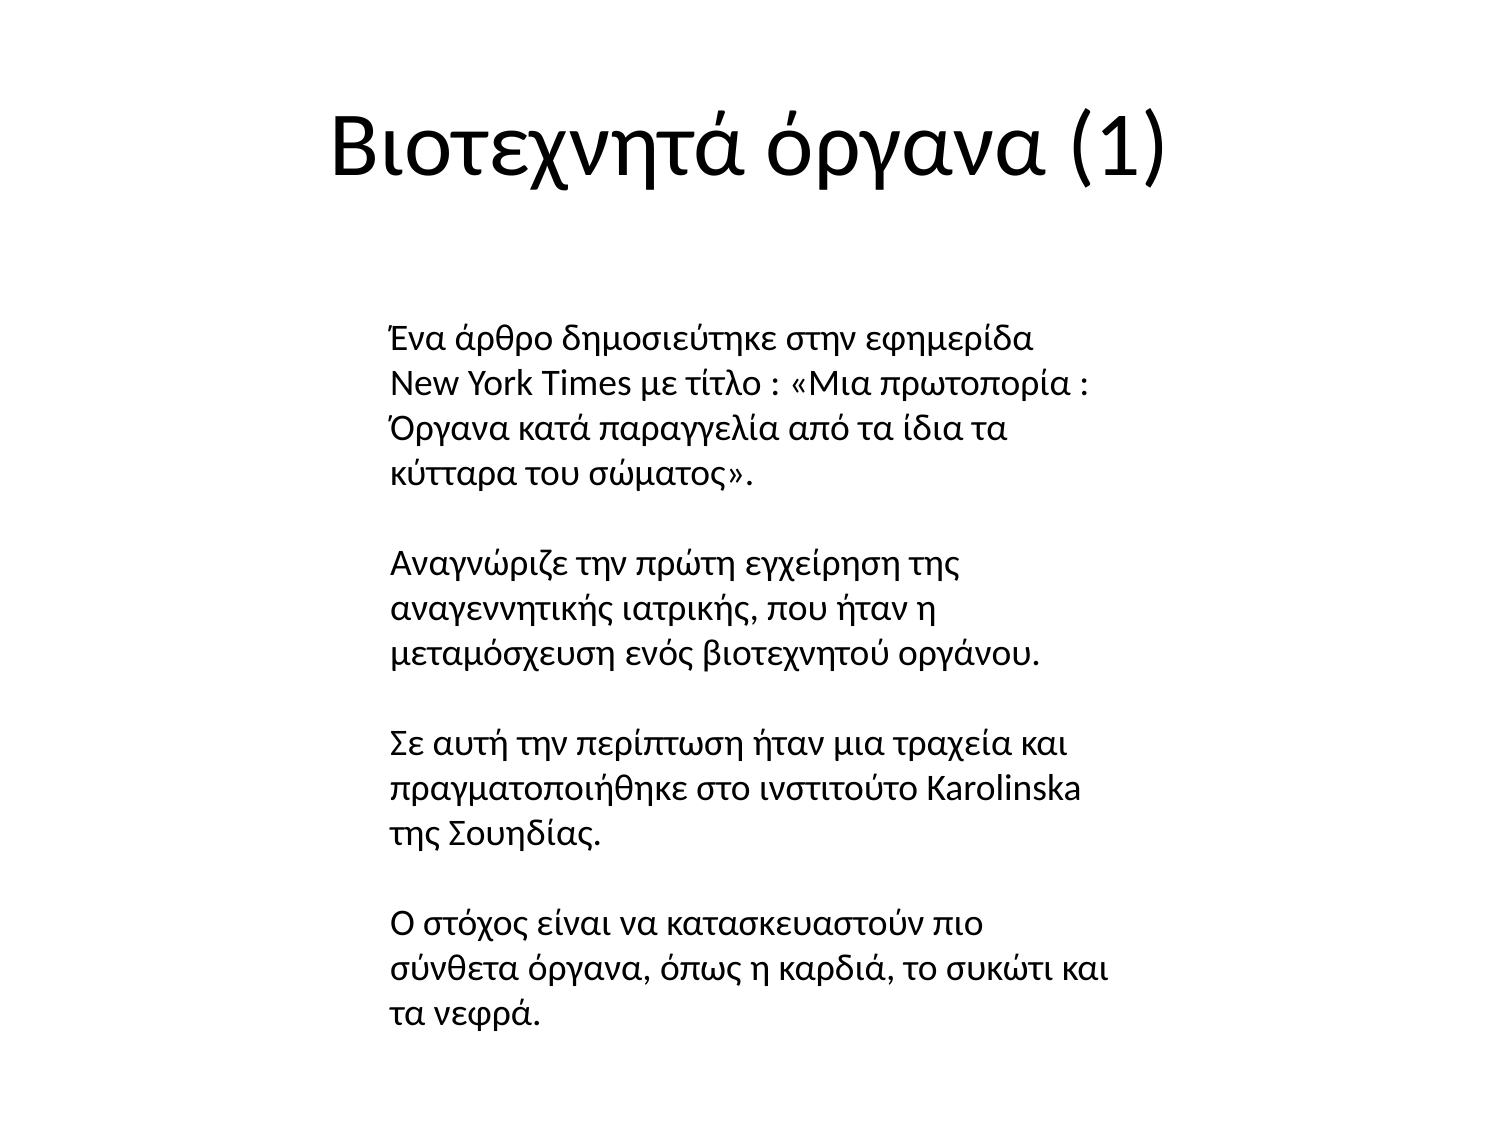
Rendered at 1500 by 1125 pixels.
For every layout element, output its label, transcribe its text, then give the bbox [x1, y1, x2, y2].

text_box Ένα άρθρο δημοσιεύτηκε στην εφημερίδα New York Times με τίτλο : «Μια πρωτοπορία : Όργανα κατά παραγγελία από τα ίδια τα κύτταρα του σώματος». Αναγνώριζε την πρώτη εγχείρηση της αναγεννητικής ιατρικής, που ήταν η μεταμόσχευση ενός βιοτεχνητού οργάνου. Σε αυτή την περίπτωση ήταν μια τραχεία και πραγματοποιήθηκε στο ινστιτούτο Karolinska της Σουηδίας. Ο στόχος είναι να κατασκευαστούν πιο σύνθετα όργανα, όπως η καρδιά, το συκώτι και τα νεφρά. [375, 305, 1125, 1040]
title Βιοτεχνητά όργανα (1) [75, 45, 1426, 233]
